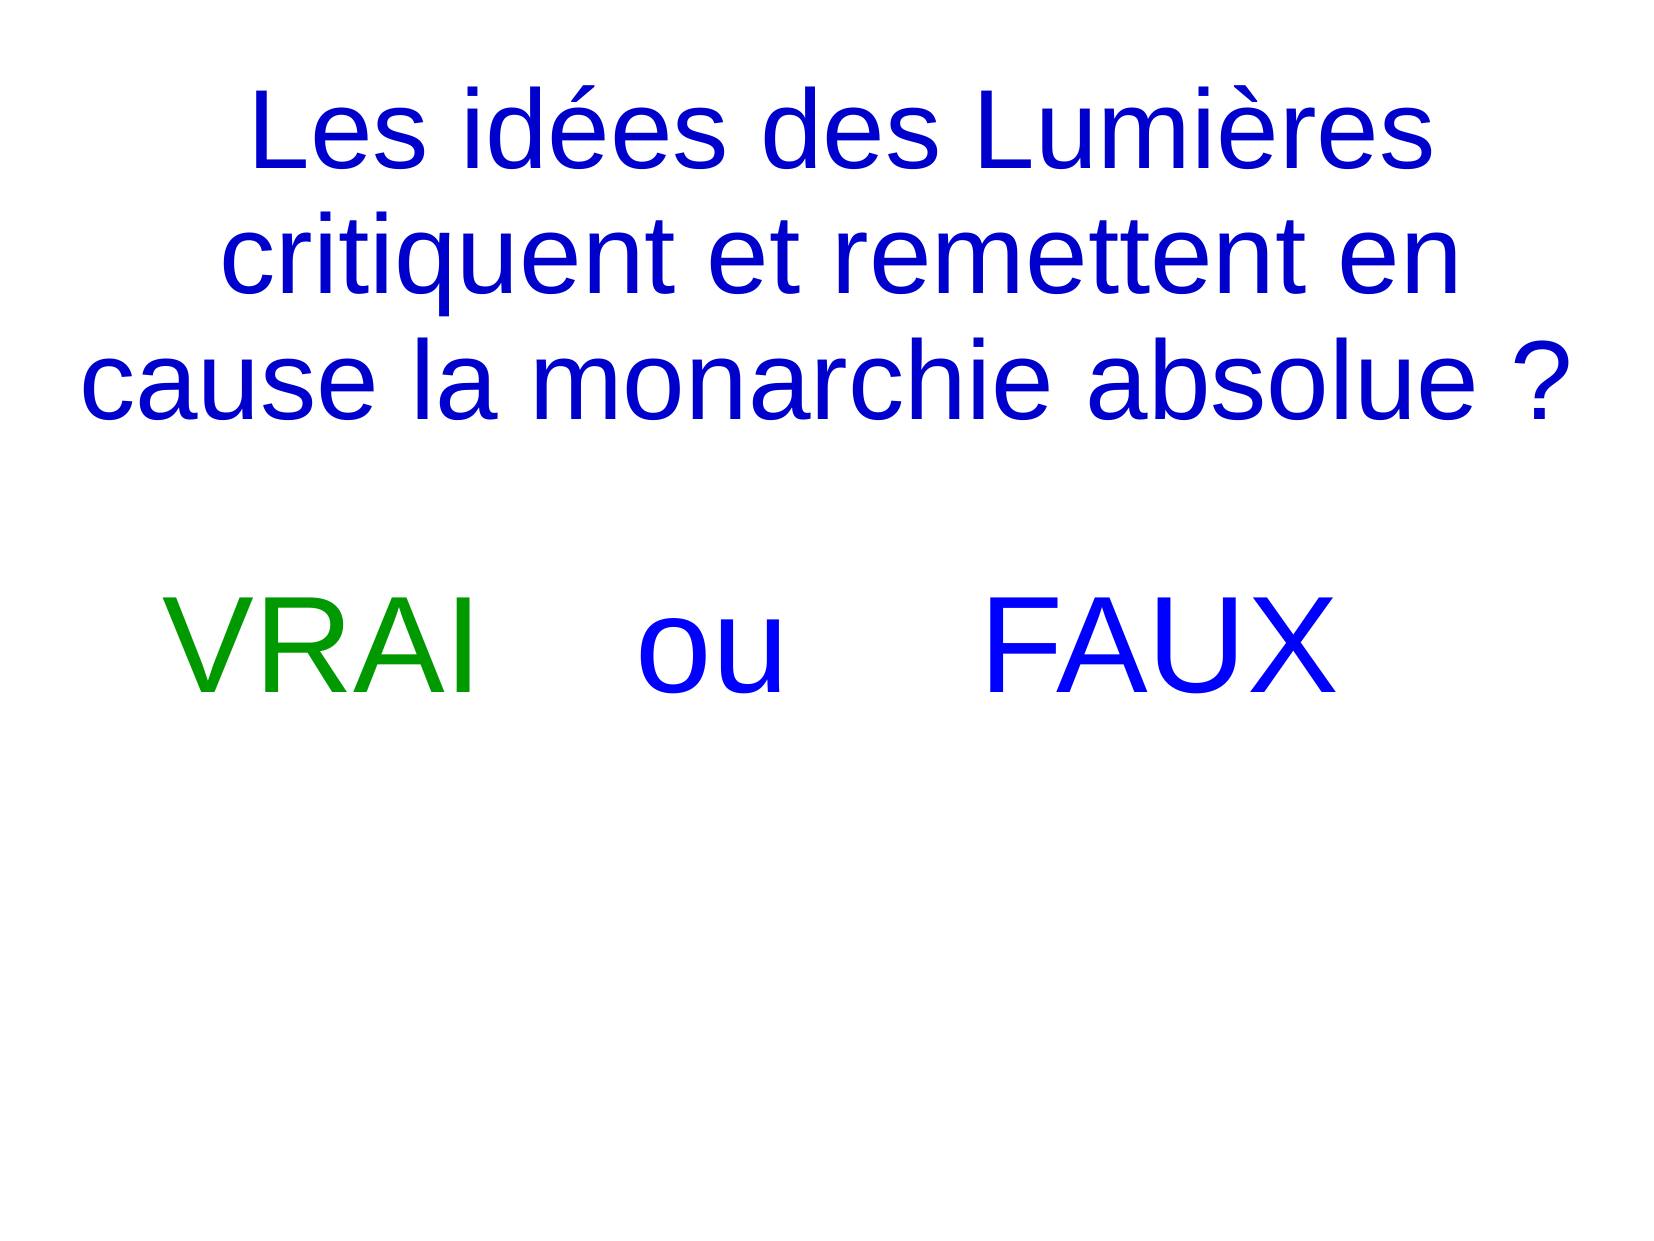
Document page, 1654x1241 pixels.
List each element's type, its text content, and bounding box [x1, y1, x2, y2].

text_box VRAI ou FAUX [147, 561, 1477, 730]
text_box Les idées des Lumières critiquent et remettent en cause la monarchie absolue ? [59, 59, 1625, 451]
